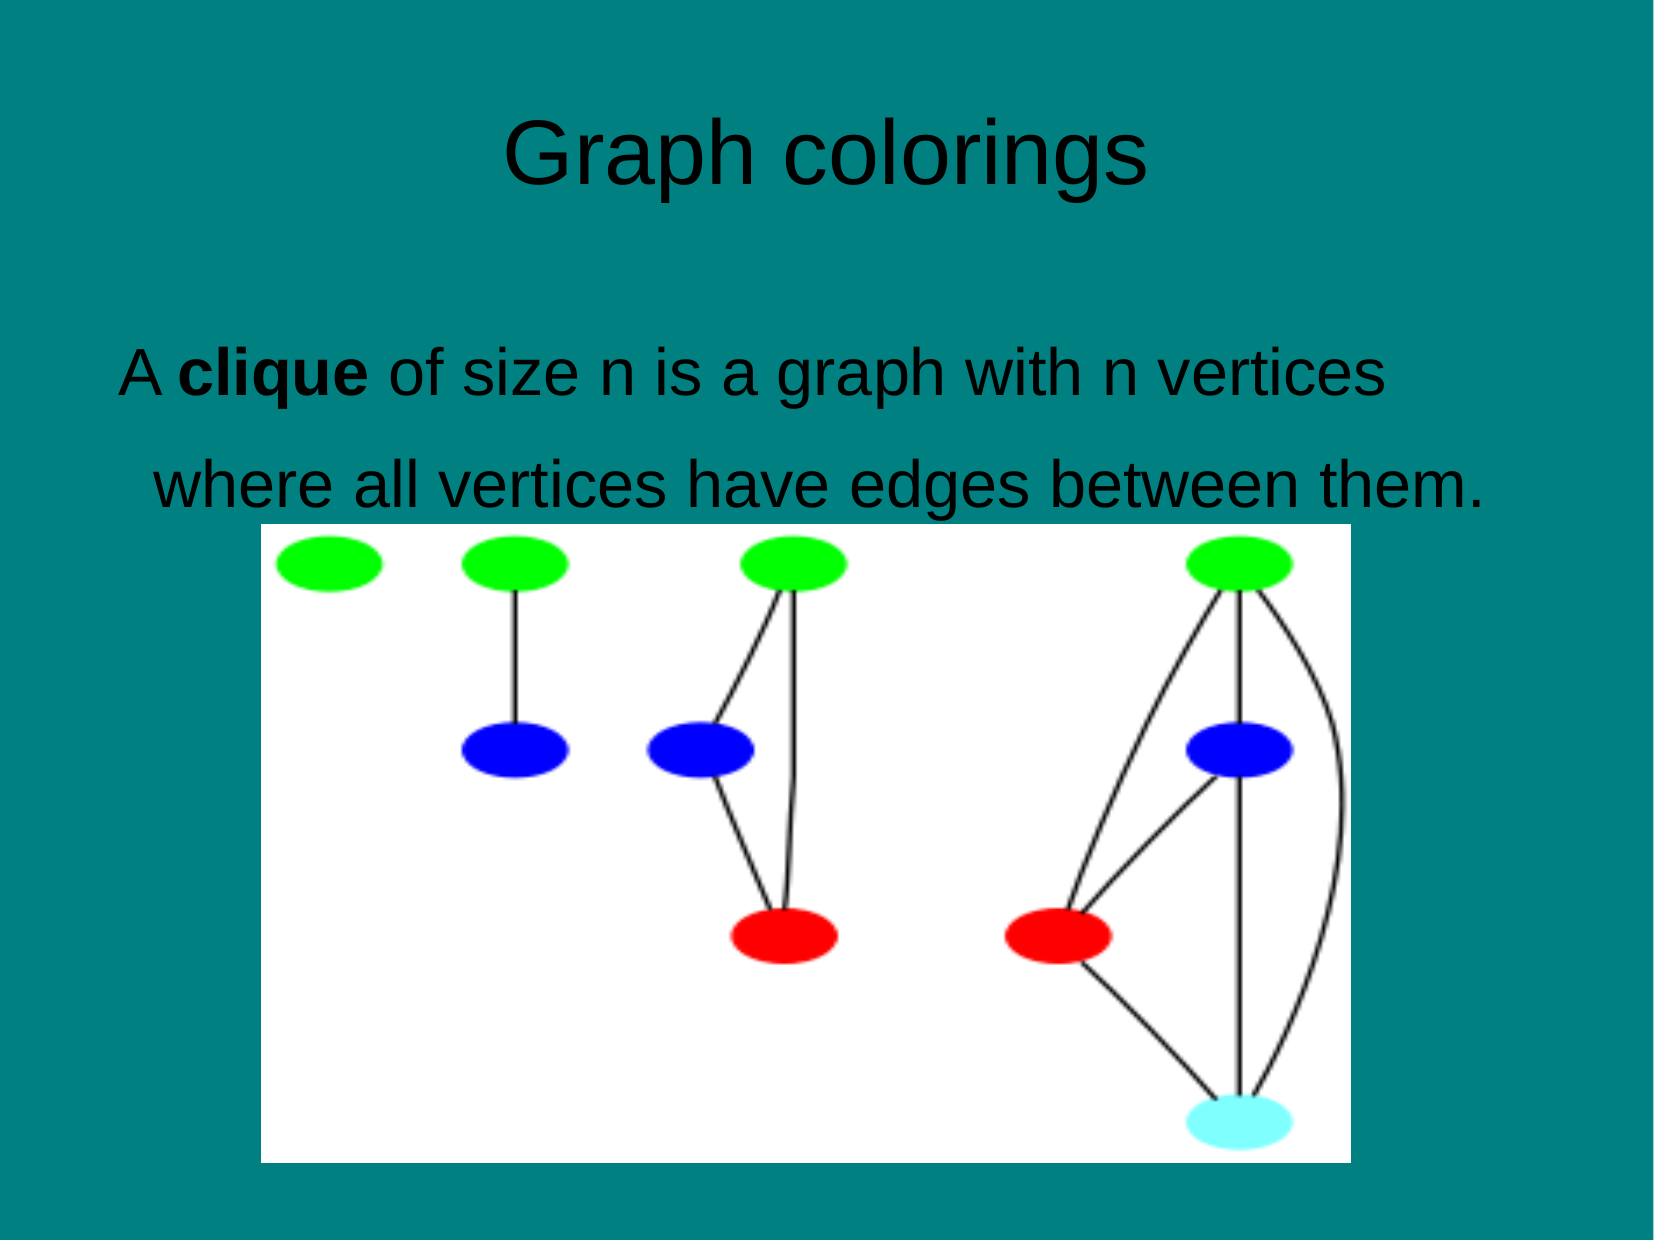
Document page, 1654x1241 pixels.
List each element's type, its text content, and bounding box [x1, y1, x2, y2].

picture [261, 524, 1351, 1163]
title Graph colorings [82, 56, 1571, 250]
subtitle A clique of size n is a graph with n vertices where all vertices have edges between them. [82, 297, 1571, 1102]
